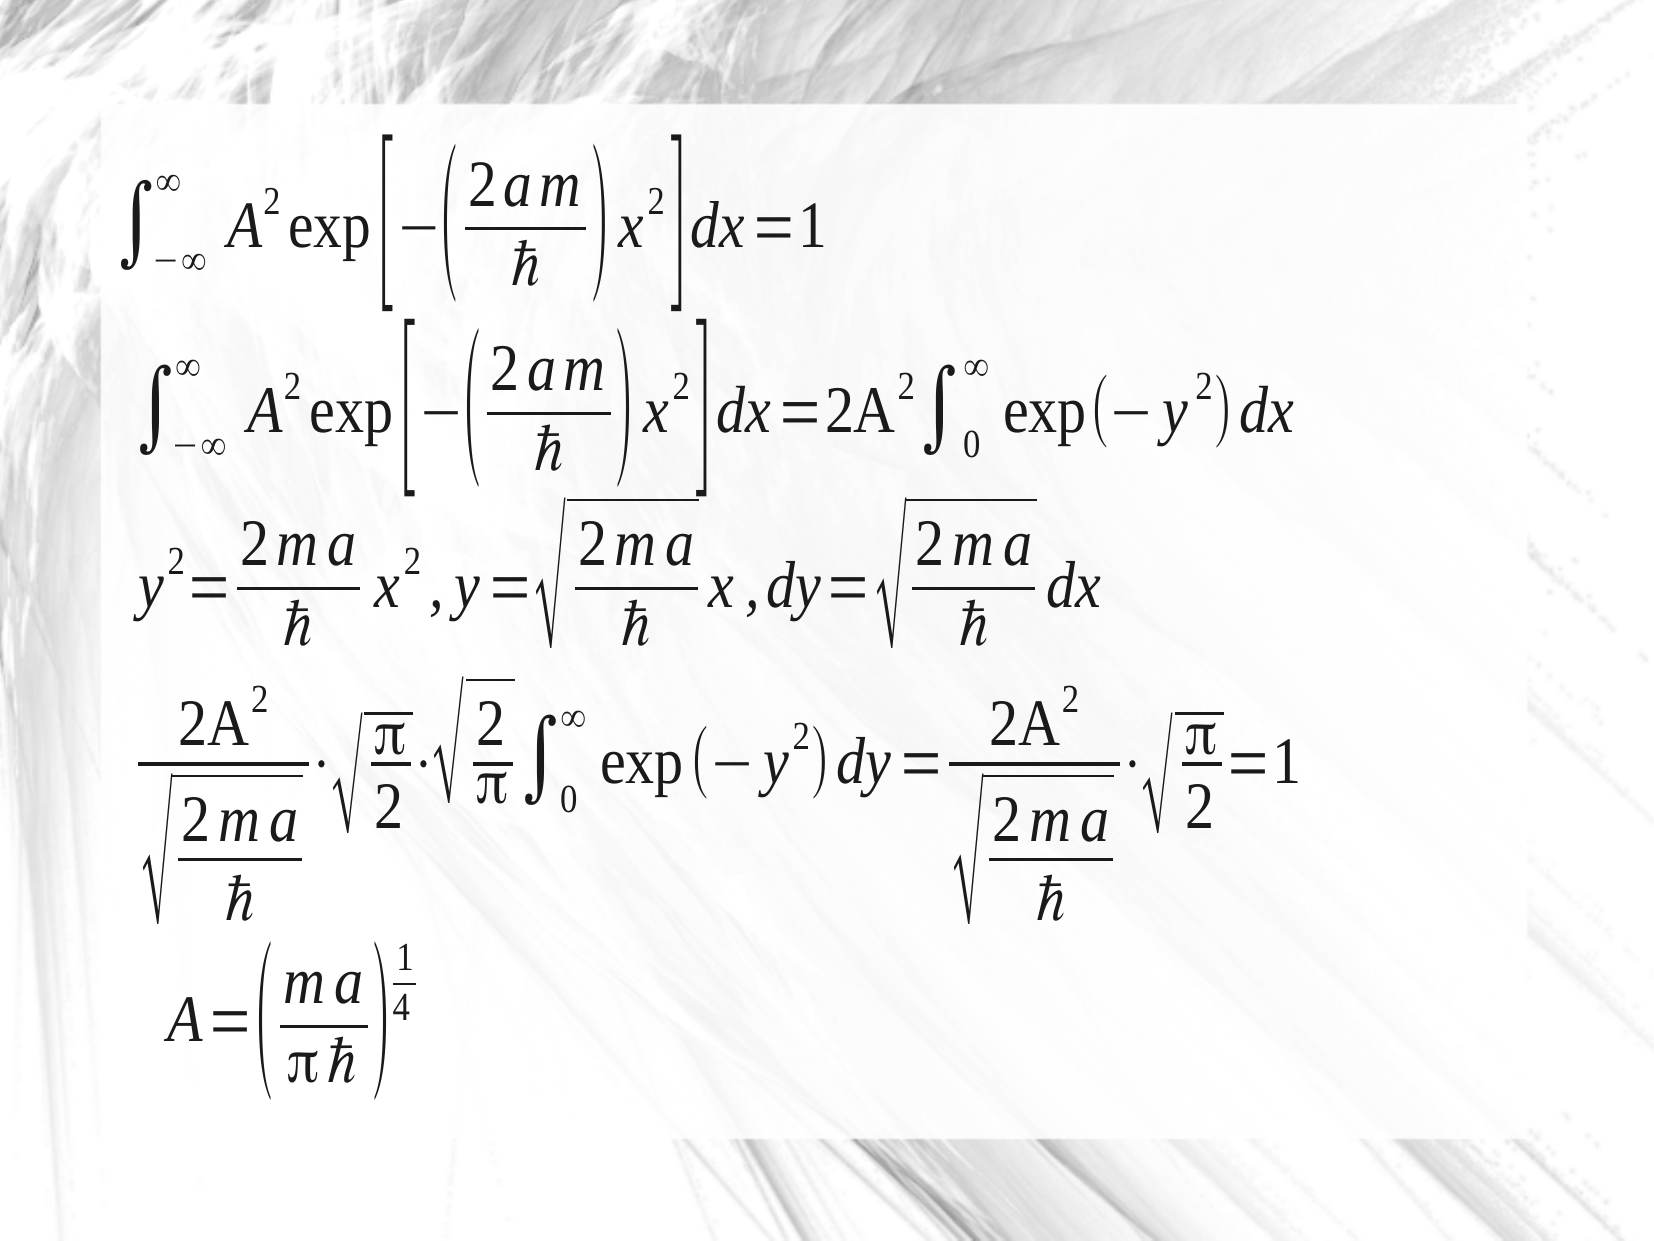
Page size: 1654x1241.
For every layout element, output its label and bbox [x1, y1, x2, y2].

picture [0, 0, 1654, 1241]
chart [120, 675, 1317, 1104]
chart [98, 131, 1310, 658]
